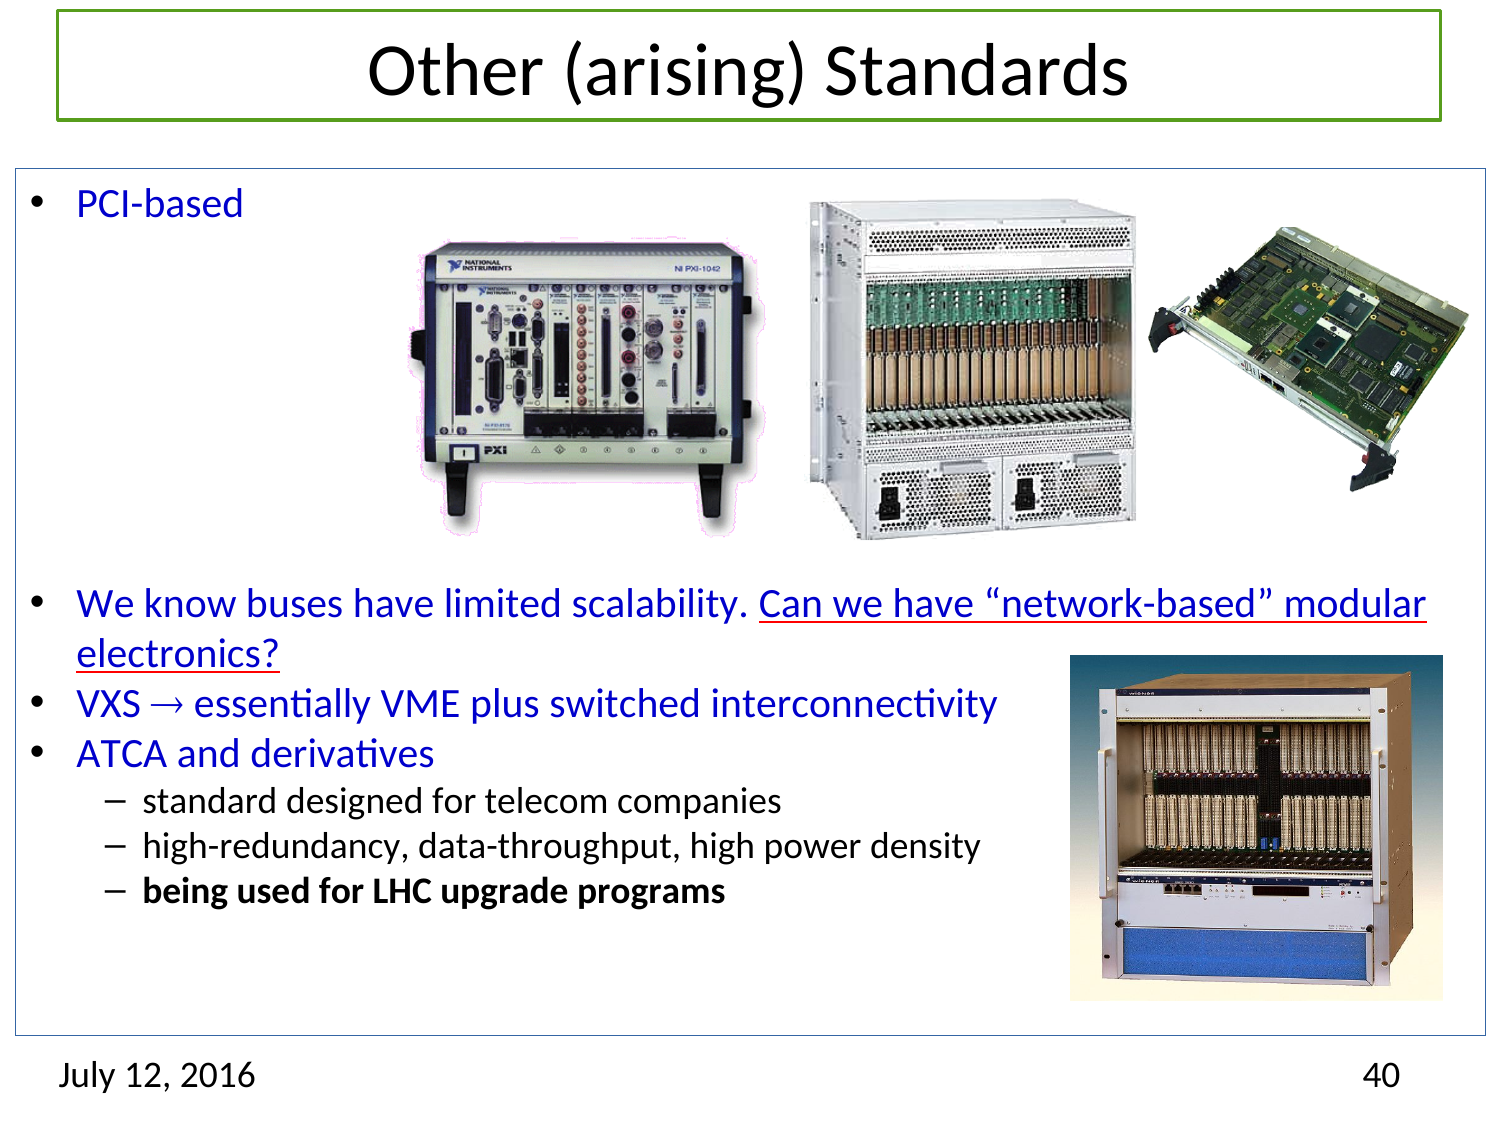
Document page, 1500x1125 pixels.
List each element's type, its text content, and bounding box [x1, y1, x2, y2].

title Other (arising) Standards [57, 10, 1441, 121]
picture [1147, 227, 1479, 496]
picture [804, 190, 1141, 545]
picture [399, 220, 766, 545]
text_box PCI-based We know buses have limited scalability. Can we have “network-based” modular electronics? VXS  essentially VME plus switched interconnectivity ATCA and derivatives standard designed for telecom companies high-redundancy, data-throughput, high power density being used for LHC upgrade programs [15, 168, 1486, 1036]
picture [1070, 655, 1443, 1001]
